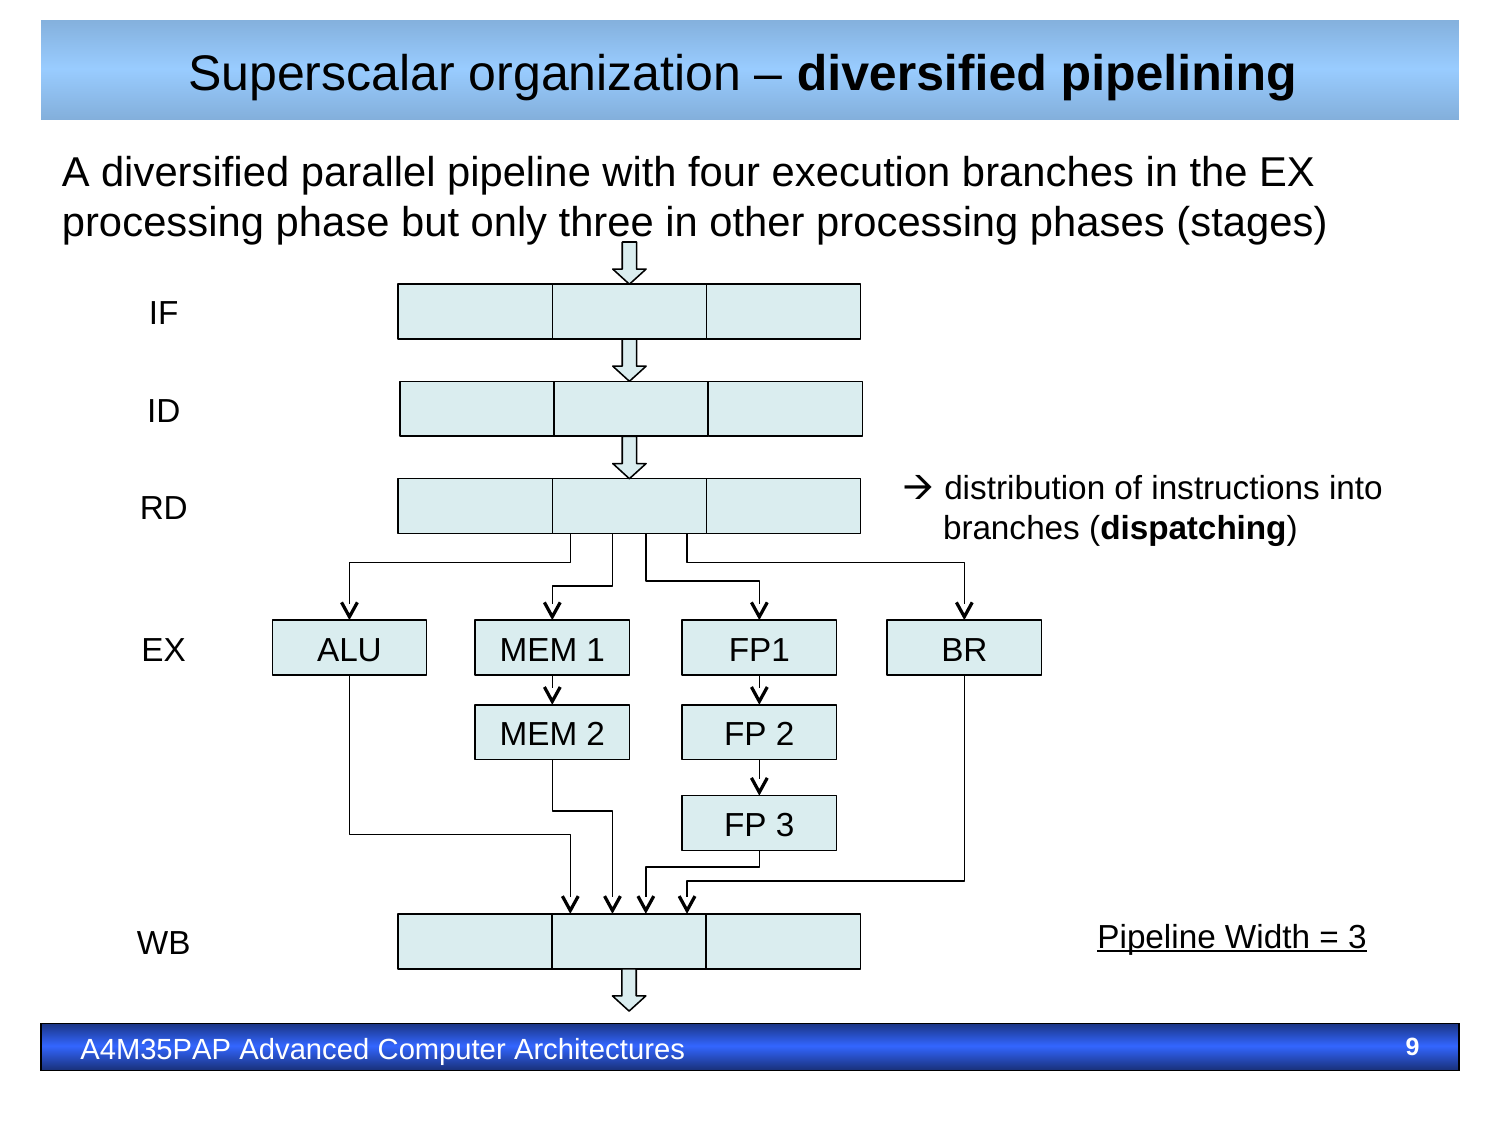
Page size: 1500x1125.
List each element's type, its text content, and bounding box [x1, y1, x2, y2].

text_box  distribution of instructions into branches (dispatching) [887, 478, 1447, 534]
text_box ALU [272, 620, 427, 676]
text_box [398, 242, 863, 534]
text_box FP 2 [682, 704, 837, 760]
title Superscalar organization – diversified pipelining [41, 20, 1459, 120]
text_box RD [86, 478, 241, 534]
list A diversiﬁed parallel pipeline with four execution branches in the EX processing phase but only three in other processing phases (stages) [46, 137, 1454, 988]
text_box FP 3 [682, 795, 837, 851]
text_box MEM 2 [475, 704, 630, 760]
text_box ID [86, 381, 241, 437]
text_box EX [86, 620, 241, 676]
text_box BR [887, 620, 1042, 676]
text_box [398, 913, 861, 1012]
text_box Pipeline Width = 3 [1041, 858, 1424, 1011]
text_box MEM 1 [475, 620, 630, 676]
text_box WB [86, 913, 241, 969]
text_box FP1 [682, 620, 837, 676]
text_box IF [86, 284, 241, 340]
